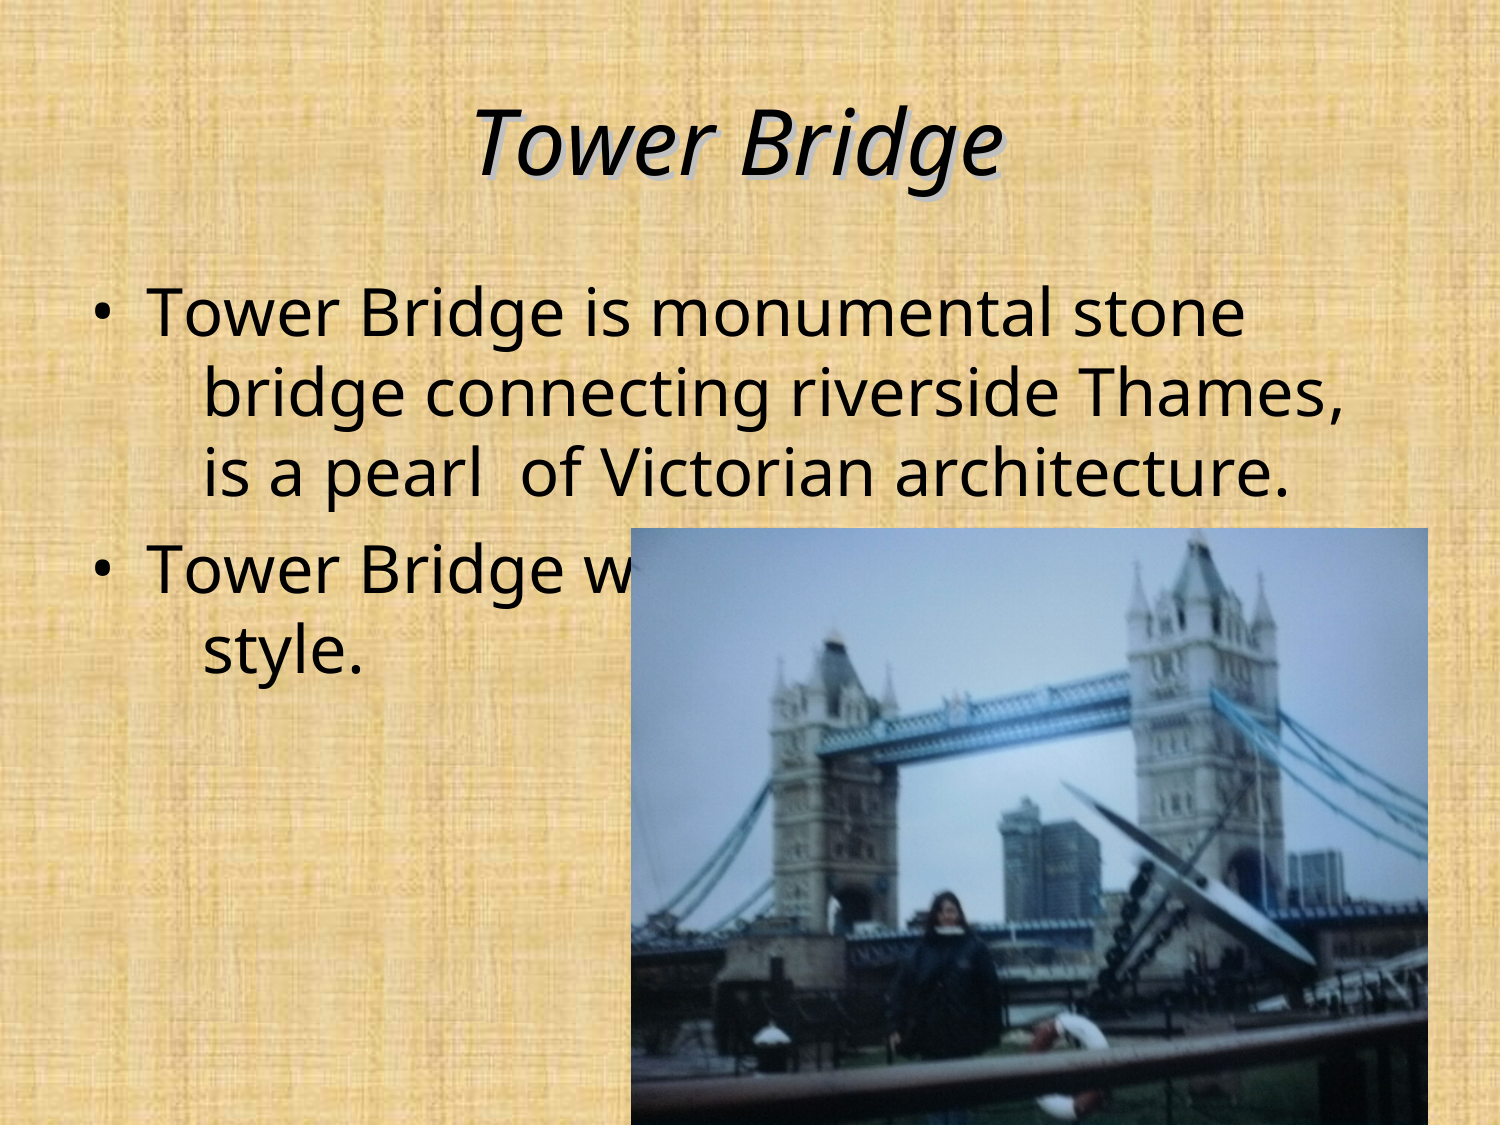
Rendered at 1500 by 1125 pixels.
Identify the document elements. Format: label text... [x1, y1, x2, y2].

picture [631, 528, 1428, 1125]
title Tower Bridge [75, 45, 1426, 233]
list Tower Bridge is monumental stone bridge connecting riverside Thames, is a pearl of Victorian architecture. Tower Bridge was build up in Gothic style. [75, 262, 1426, 1005]
